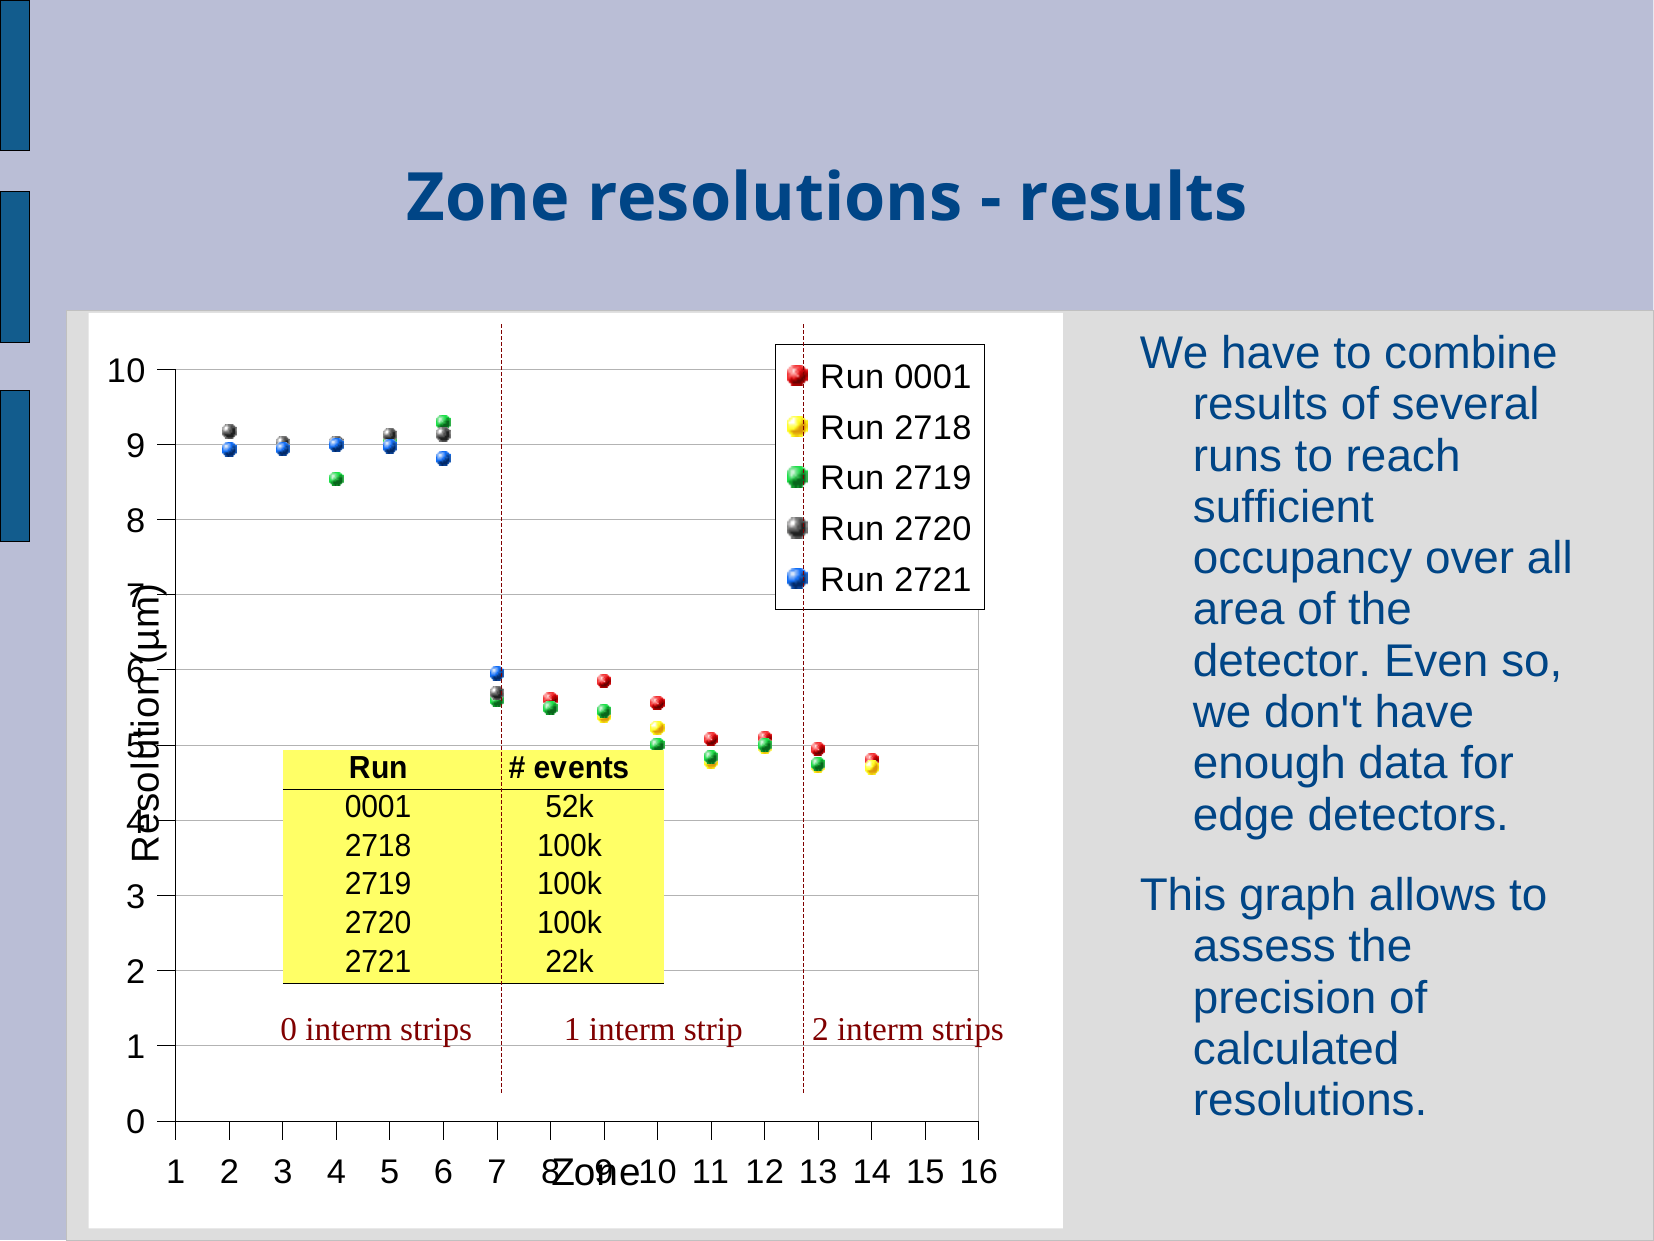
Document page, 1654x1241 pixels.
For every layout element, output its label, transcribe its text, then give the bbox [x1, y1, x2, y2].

text_box 0 interm strips [265, 1003, 488, 1056]
text_box 2 interm strips [797, 1003, 1019, 1056]
chart [88, 312, 1063, 1229]
text_box 1 interm strip [549, 1003, 758, 1056]
title Zone resolutions - results [121, 91, 1534, 299]
list We have to combine results of several runs to reach sufficient occupancy over all area of the detector. Even so, we don't have enough data for edge detectors. This graph allows to assess the precision of calculated resolutions. [1122, 327, 1595, 1122]
